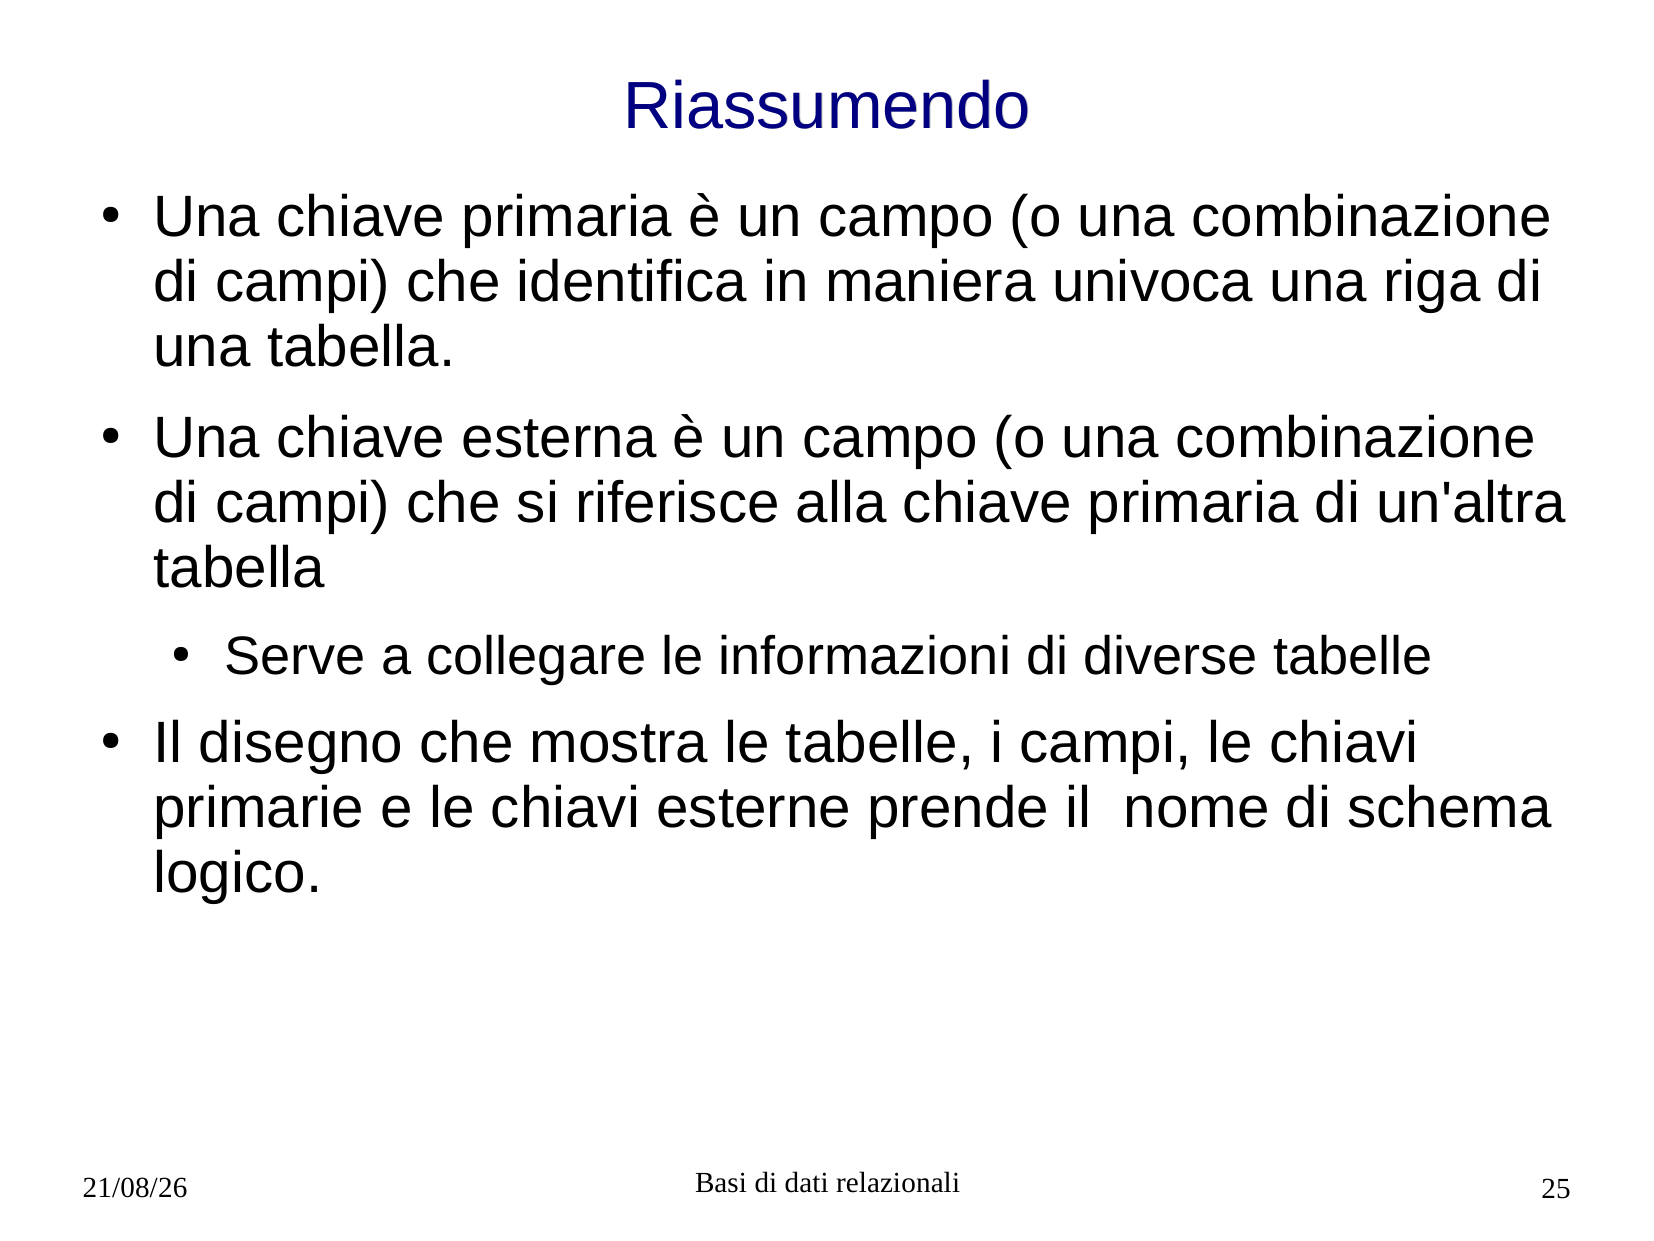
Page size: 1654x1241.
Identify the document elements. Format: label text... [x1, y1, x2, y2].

title Riassumendo [82, 49, 1571, 161]
list Una chiave primaria è un campo (o una combinazione di campi) che identifica in maniera univoca una riga di una tabella. Una chiave esterna è un campo (o una combinazione di campi) che si riferisce alla chiave primaria di un'altra tabella Serve a collegare le informazioni di diverse tabelle Il disegno che mostra le tabelle, i campi, le chiavi primarie e le chiavi esterne prende il nome di schema logico. [82, 183, 1571, 1130]
